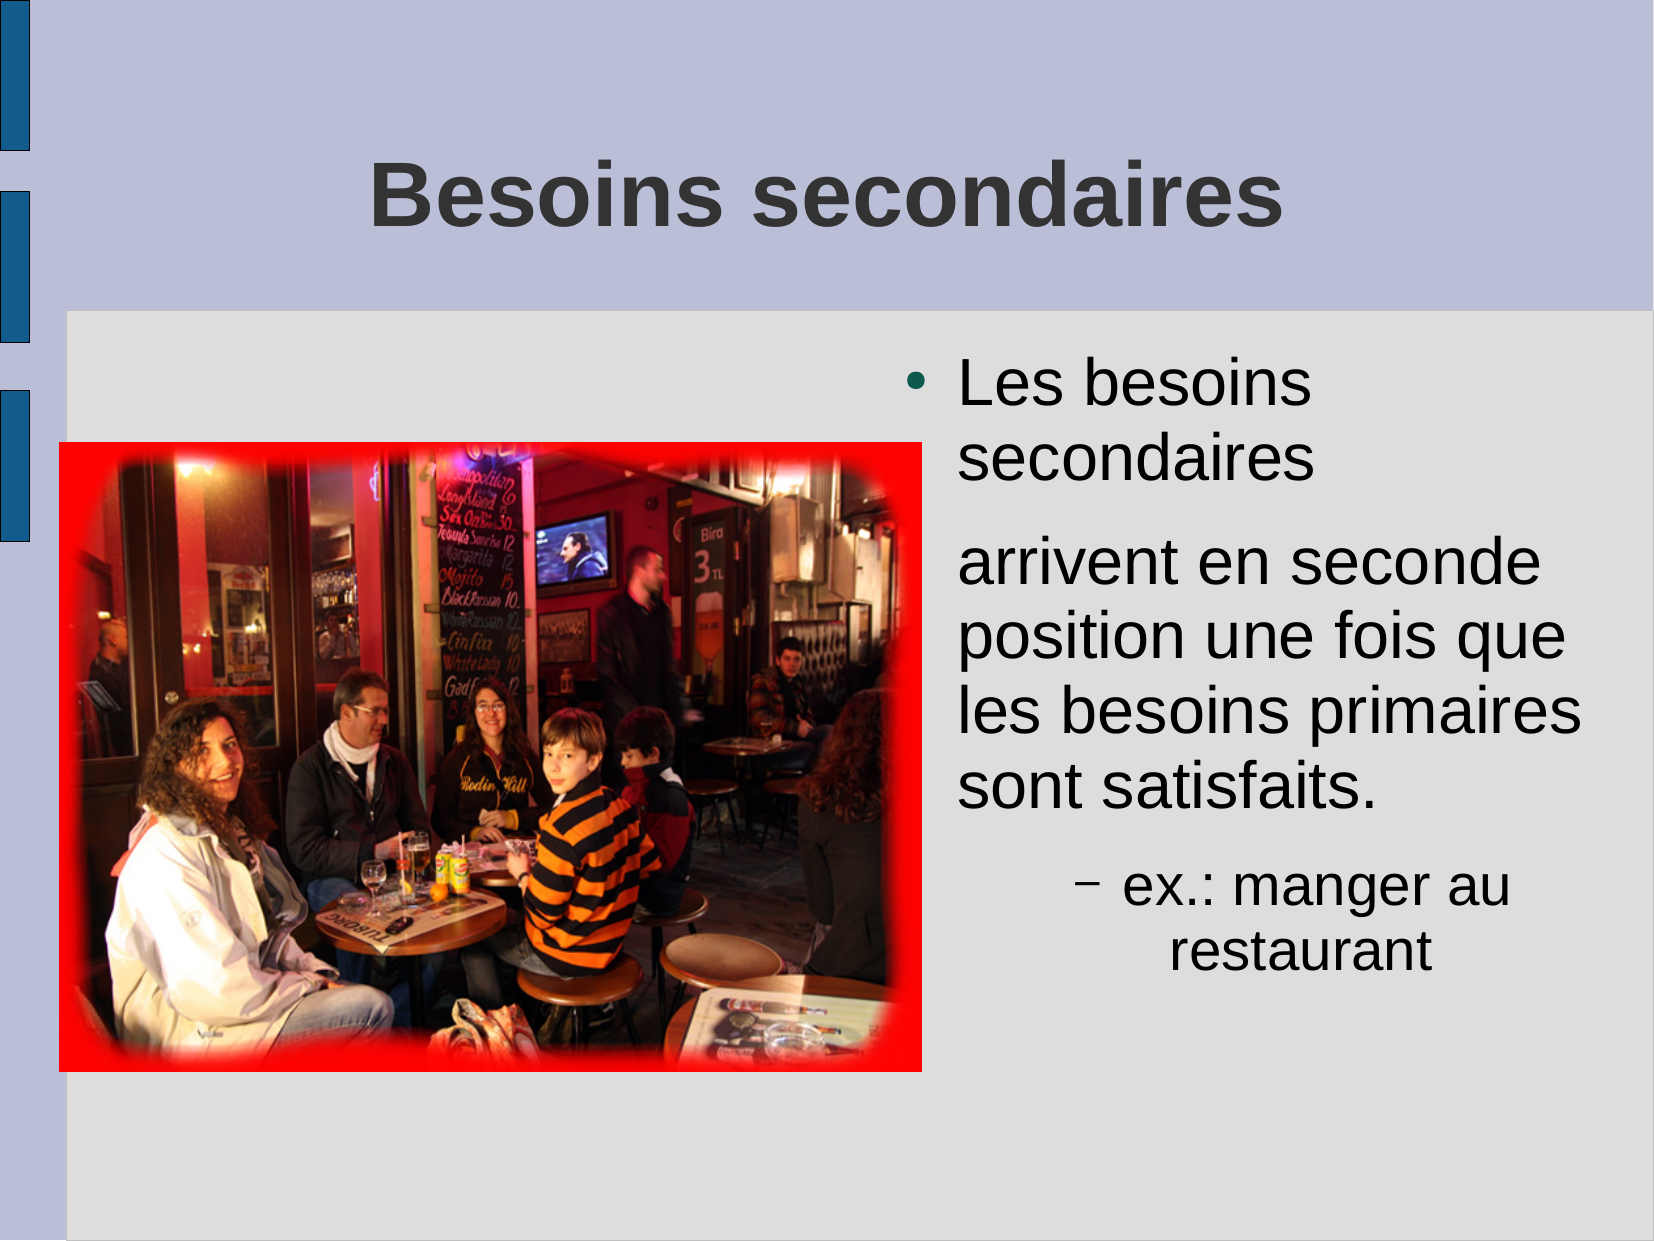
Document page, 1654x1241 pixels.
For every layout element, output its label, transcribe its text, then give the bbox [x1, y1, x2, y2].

list Les besoins secondaires arrivent en seconde position une fois que les besoins primaires sont satisfaits. ex.: manger au restaurant [886, 344, 1636, 1127]
title Besoins secondaires [121, 91, 1534, 299]
picture [59, 442, 922, 1072]
